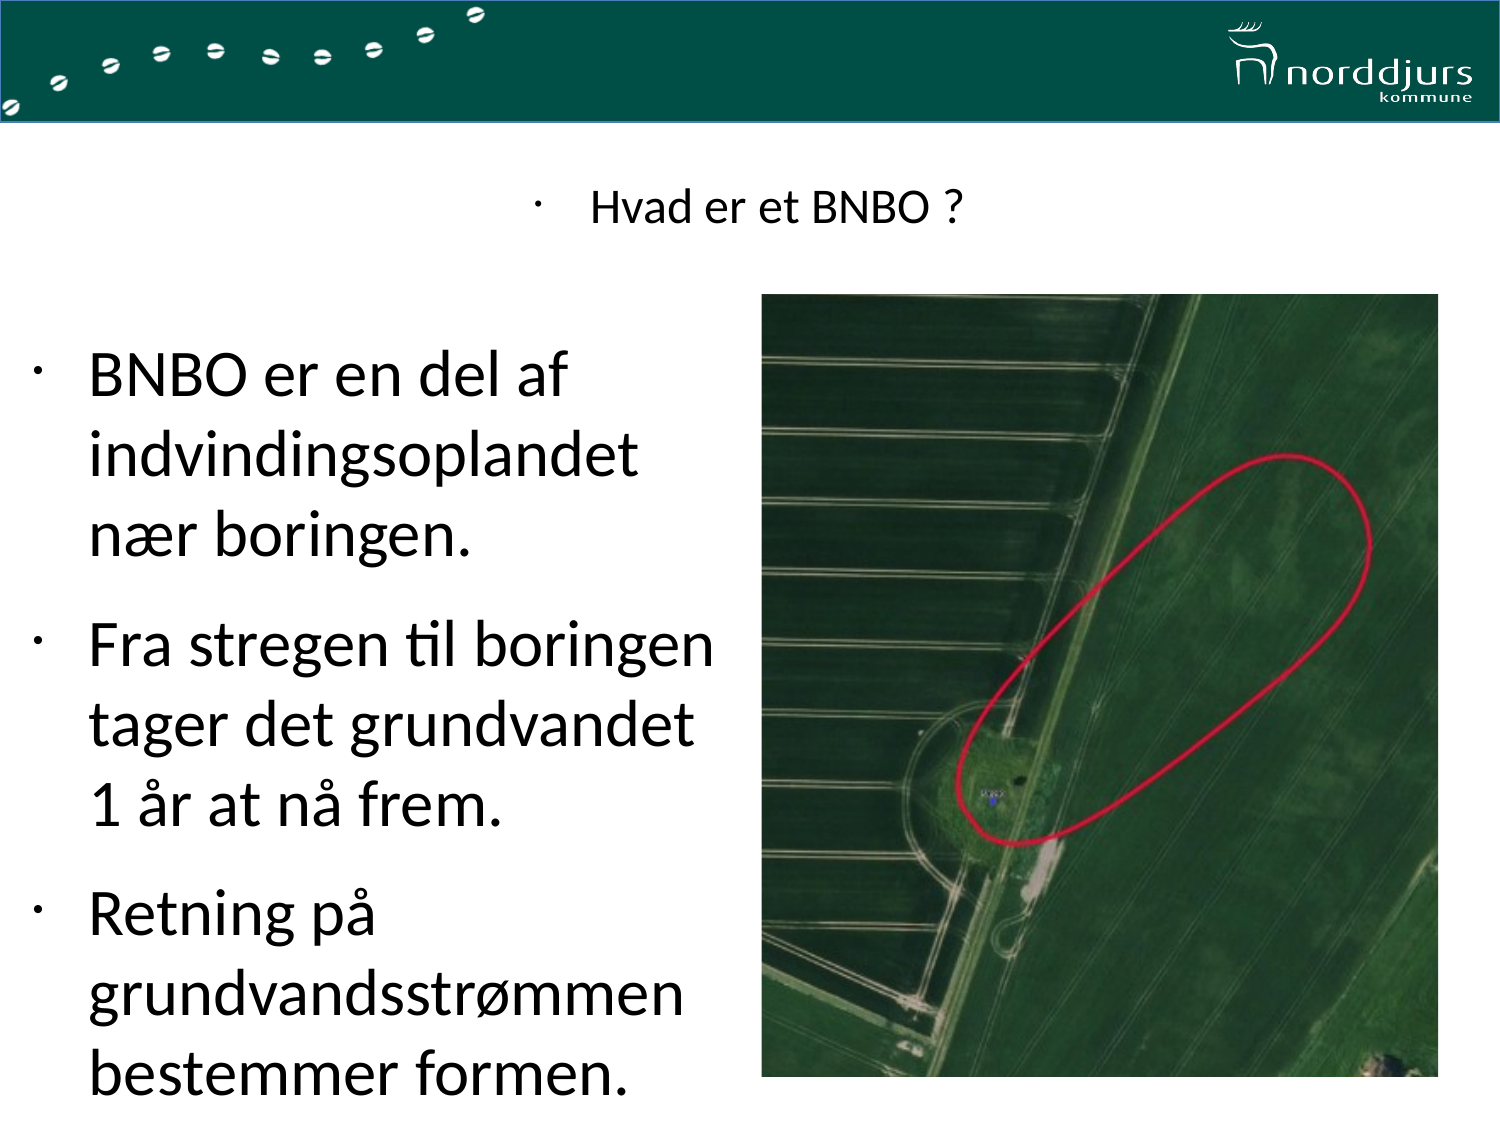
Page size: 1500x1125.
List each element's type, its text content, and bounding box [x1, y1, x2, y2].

picture [1228, 22, 1472, 102]
list BNBO er en del af indvindingsoplandet nær boringen. Fra stregen til boringen tager det grundvandet 1 år at nå frem. Retning på grundvandsstrømmen bestemmer formen. Indenfor området er der det største ”sug” – øget nedsivning. Her er tilladelse 26.000 m3 og én boring. Arealet er 1,4 ha. Arealet kan tilpasses markens form og dyrkning (ikke mindre). [18, 322, 739, 1048]
picture [761, 294, 1439, 1077]
list Hvad er et BNBO ? [112, 166, 1388, 268]
picture [296, 0, 528, 111]
list [761, 322, 1388, 1048]
